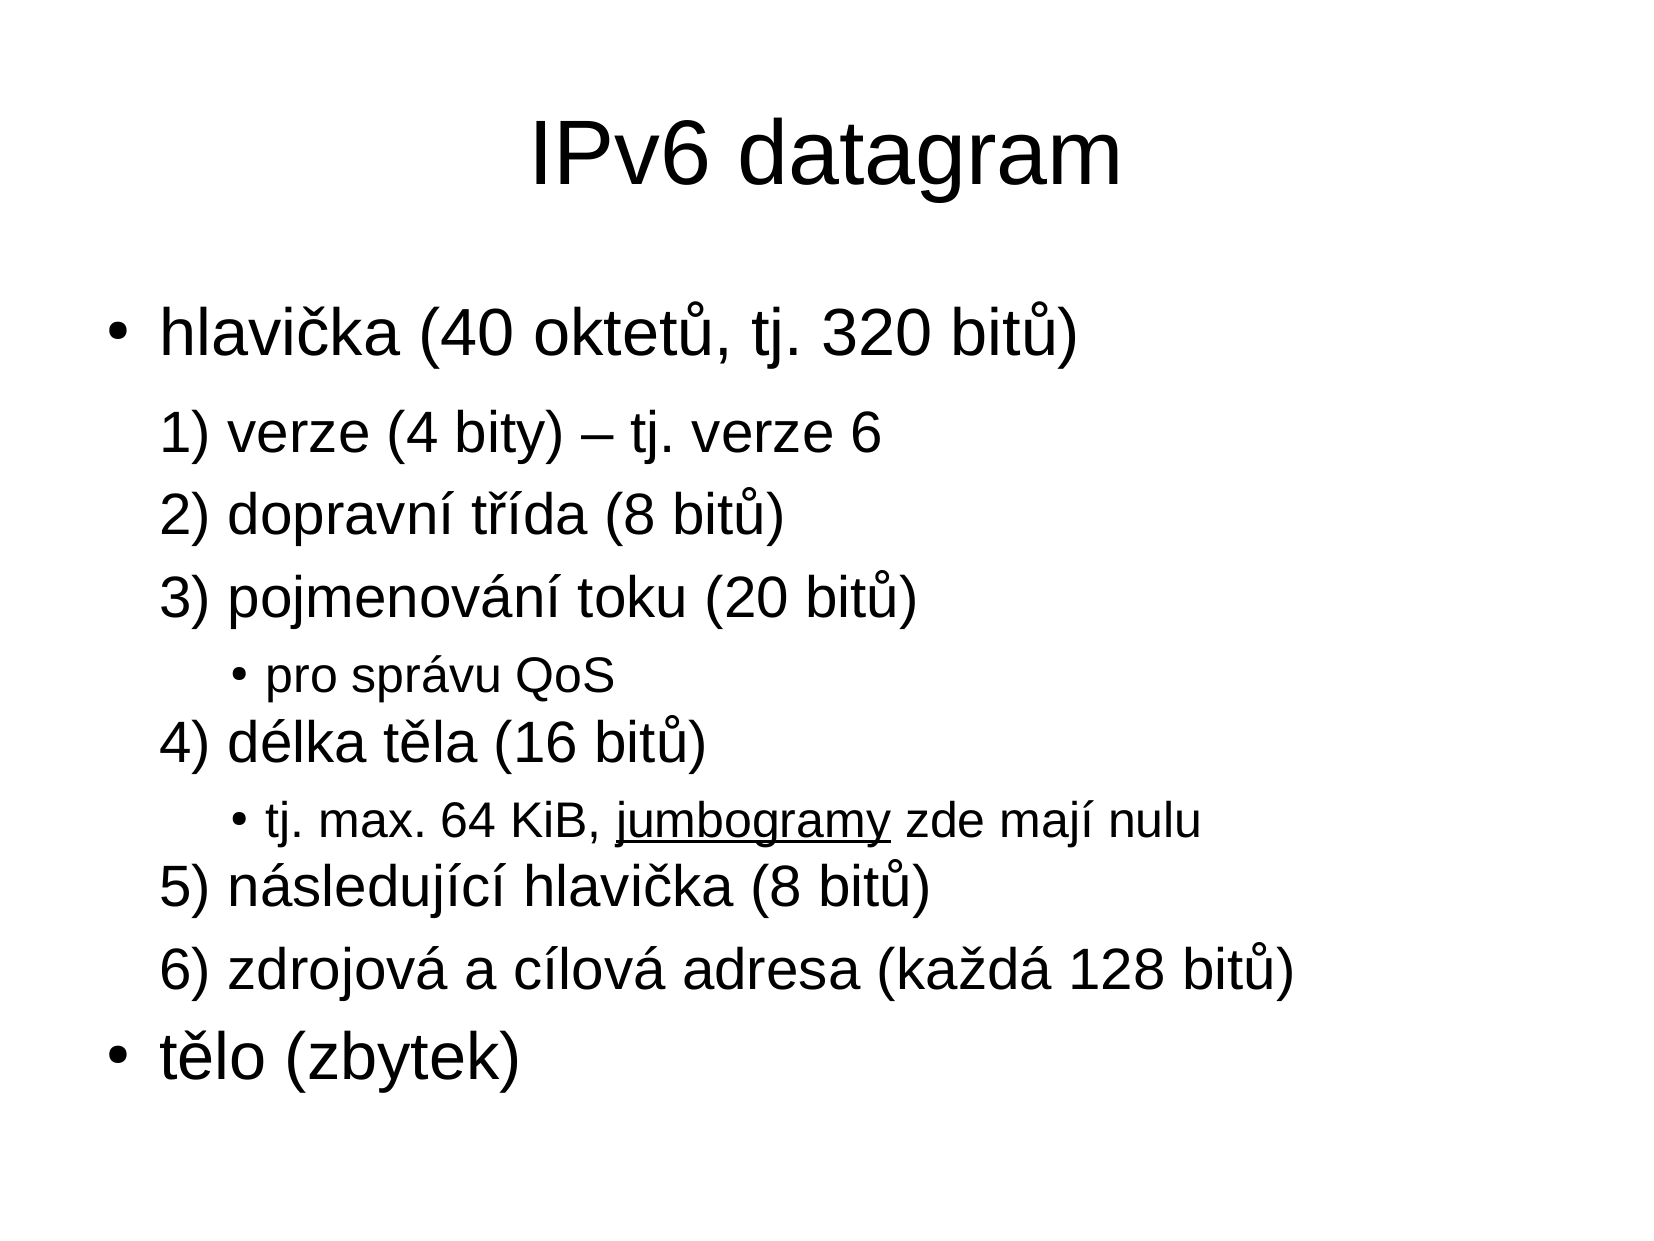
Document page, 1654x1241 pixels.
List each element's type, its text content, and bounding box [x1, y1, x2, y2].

title IPv6 datagram [82, 49, 1571, 257]
list hlavička (40 oktetů, tj. 320 bitů) verze (4 bity) – tj. verze 6 dopravní třída (8 bitů) pojmenování toku (20 bitů) pro správu QoS délka těla (16 bitů) tj. max. 64 KiB, jumbogramy zde mají nulu následující hlavička (8 bitů) zdrojová a cílová adresa (každá 128 bitů) tělo (zbytek) [88, 295, 1577, 1157]
